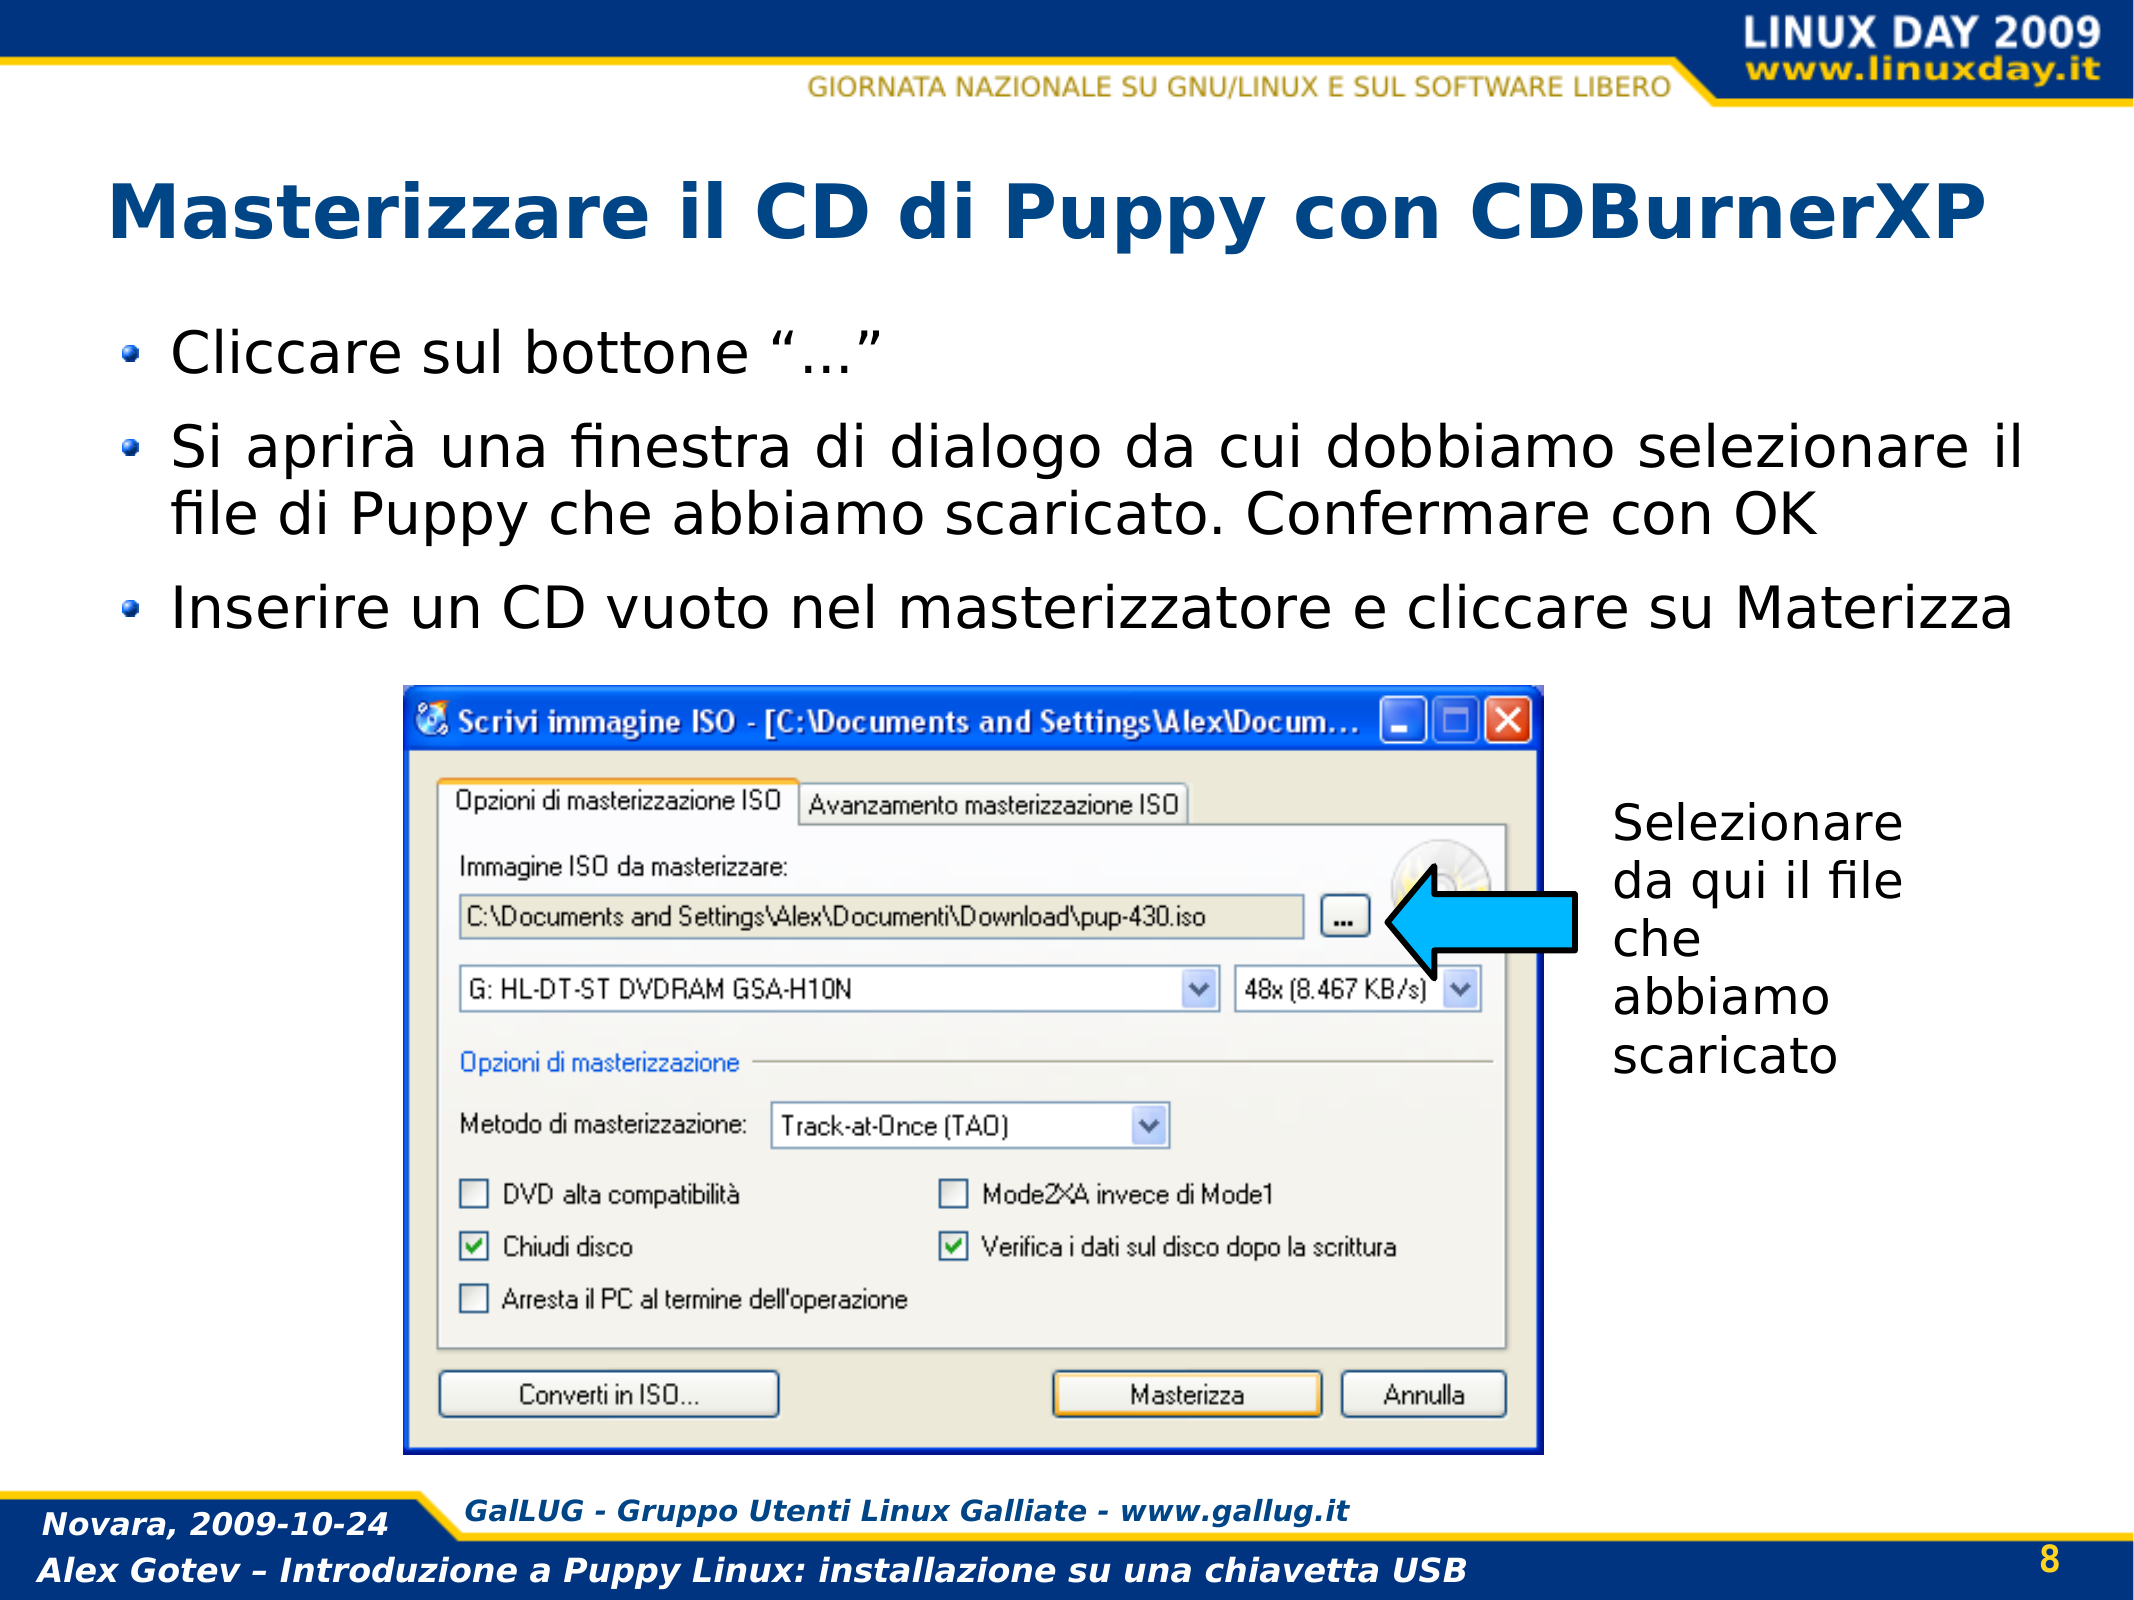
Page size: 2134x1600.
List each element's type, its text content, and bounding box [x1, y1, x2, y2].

title Masterizzare il CD di Puppy con CDBurnerXP [106, 159, 2080, 267]
picture [0, 0, 2134, 1600]
text_box [1387, 865, 1576, 979]
list Cliccare sul bottone “...” Si aprirà una finestra di dialogo da cui dobbiamo selezionare il file di Puppy che abbiamo scaricato. Confermare con OK Inserire un CD vuoto nel masterizzatore e cliccare su Materizza [106, 319, 2027, 1441]
text_box Selezionare da qui il file che abbiamo scaricato [1612, 793, 1913, 1086]
